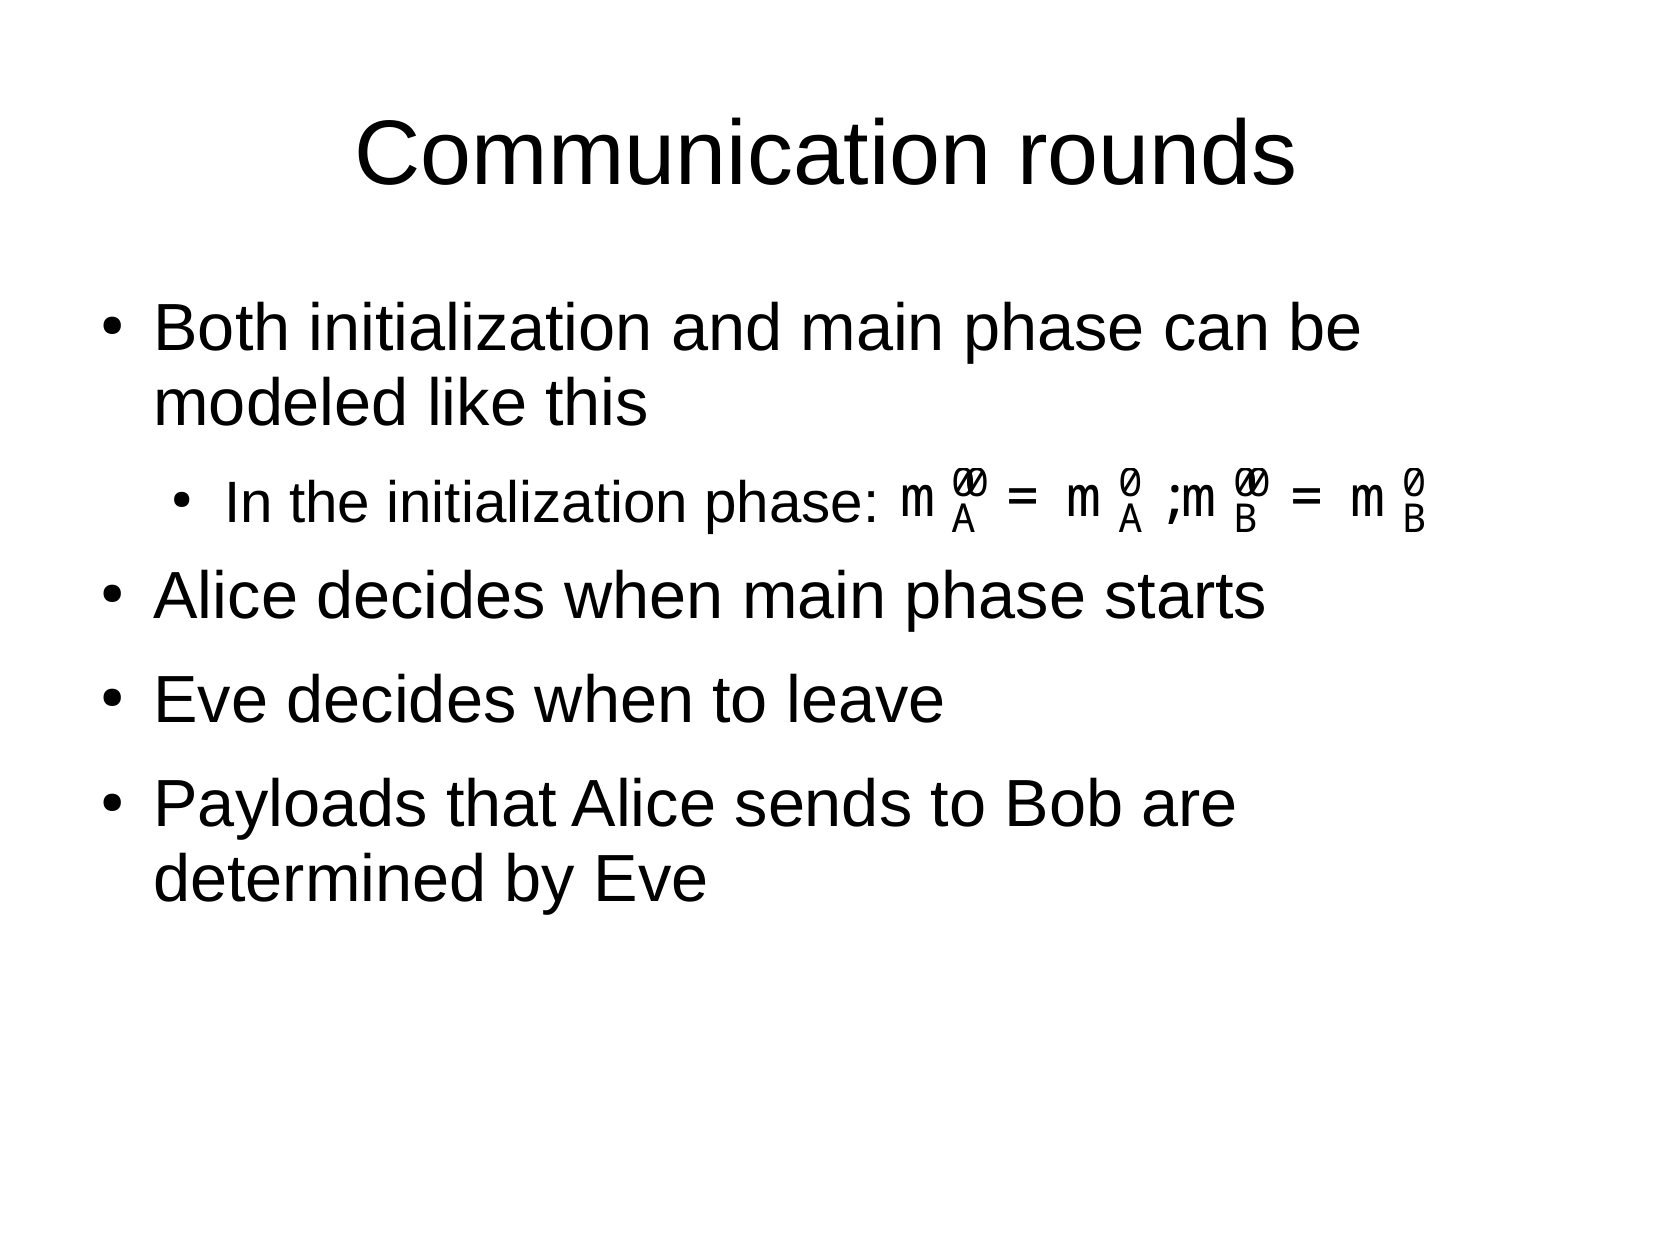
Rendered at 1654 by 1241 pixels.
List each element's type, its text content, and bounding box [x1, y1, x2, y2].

picture [896, 468, 1451, 537]
list Both initialization and main phase can be modeled like this In the initialization phase: Alice decides when main phase starts Eve decides when to leave Payloads that Alice sends to Bob are determined by Eve [82, 290, 1571, 1109]
title Communication rounds [82, 56, 1571, 250]
